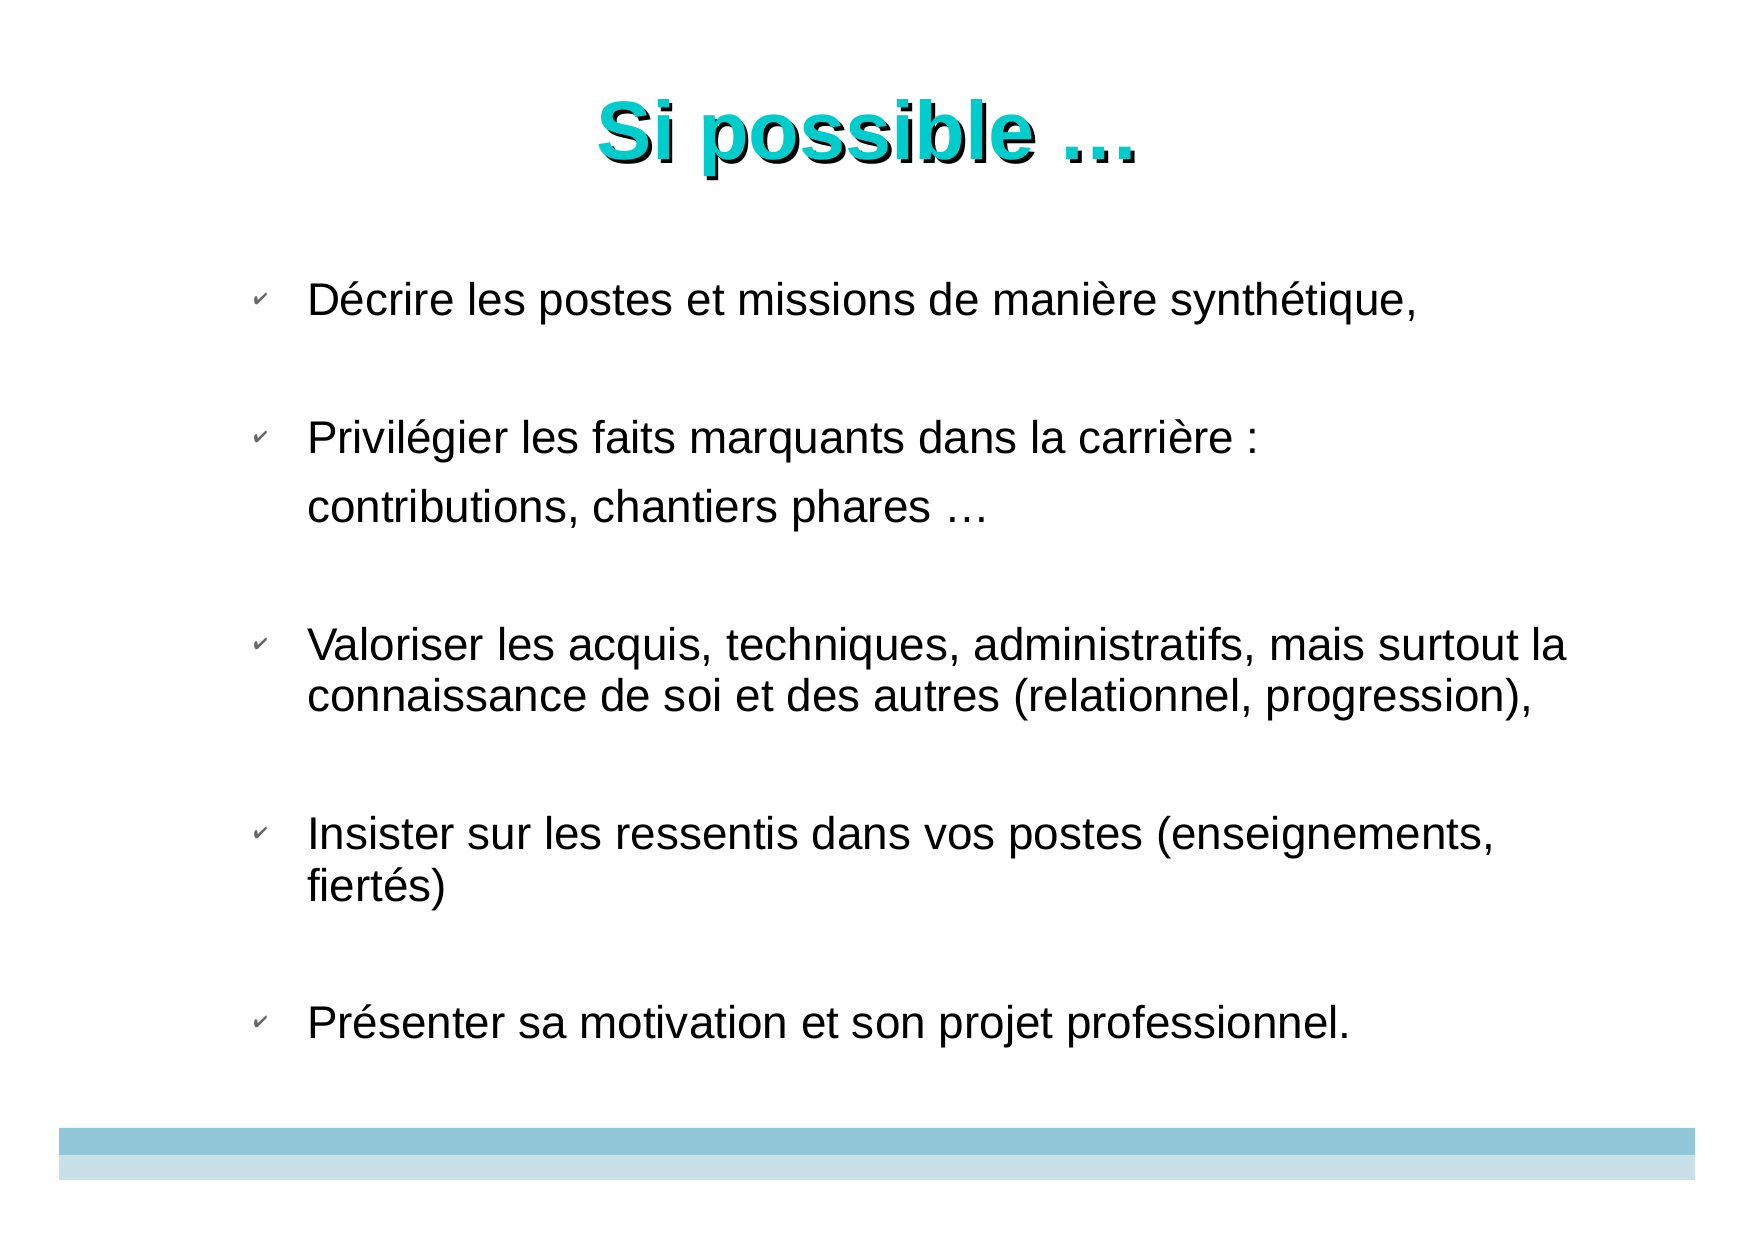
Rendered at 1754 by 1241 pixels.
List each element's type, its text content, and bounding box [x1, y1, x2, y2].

list Décrire les postes et missions de manière synthétique, Privilégier les faits marquants dans la carrière : contributions, chantiers phares … Valoriser les acquis, techniques, administratifs, mais surtout la connaissance de soi et des autres (relationnel, progression), Insister sur les ressentis dans vos postes (enseignements, fiertés) Présenter sa motivation et son projet professionnel. [236, 274, 1573, 1083]
title Si possible … [144, 36, 1617, 225]
